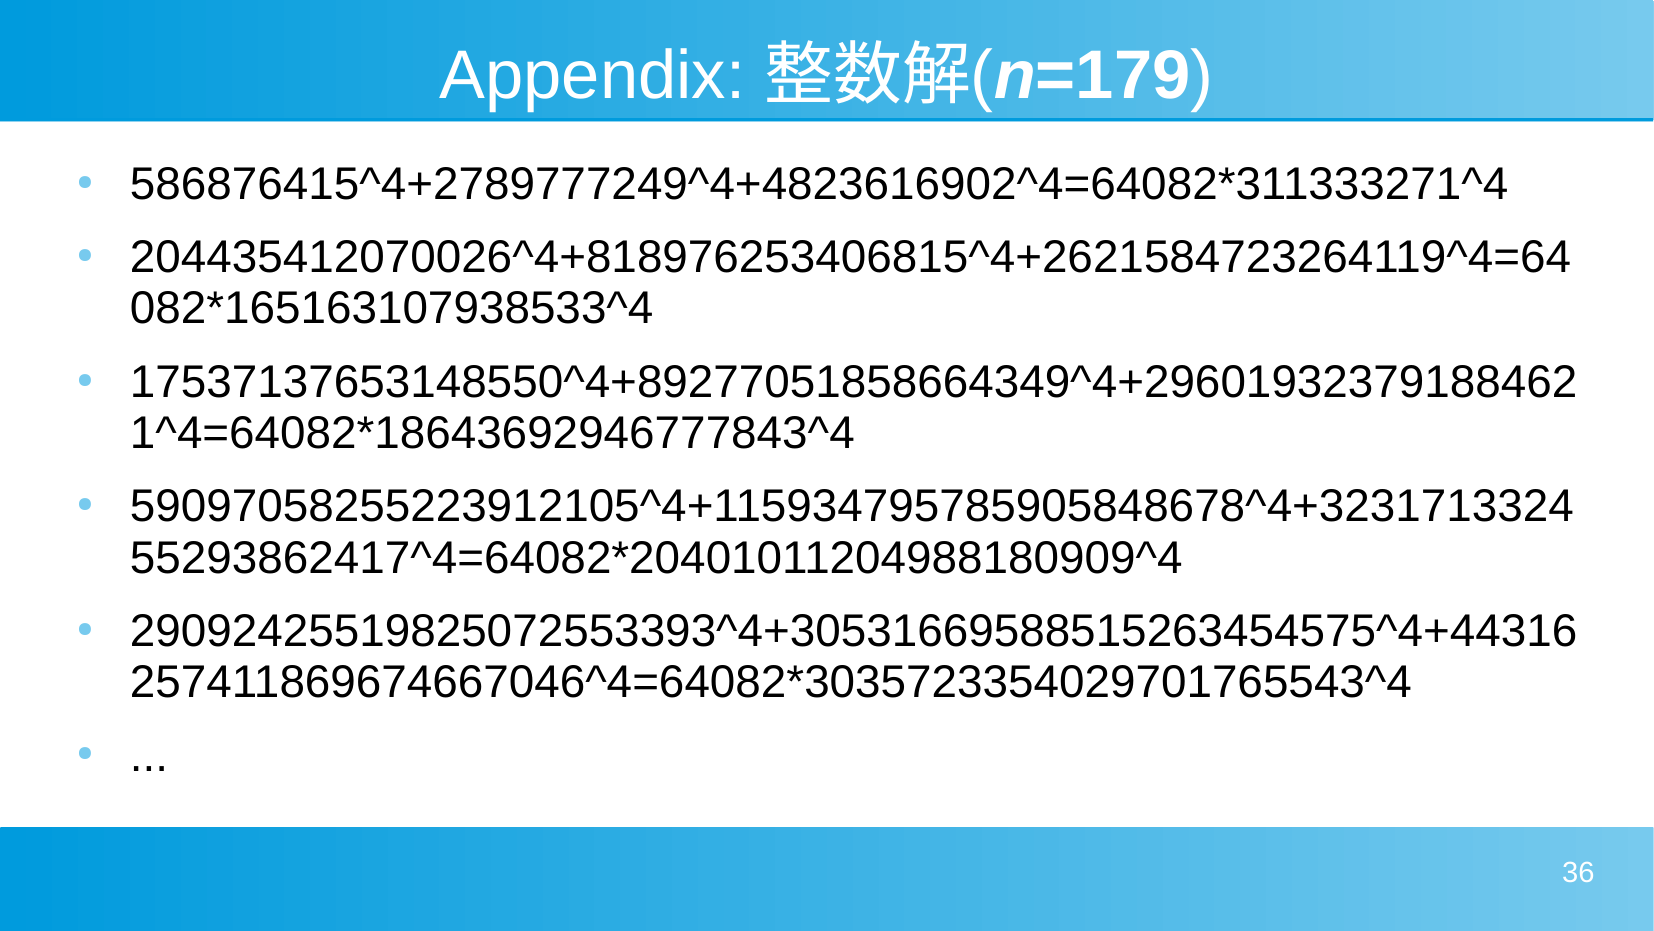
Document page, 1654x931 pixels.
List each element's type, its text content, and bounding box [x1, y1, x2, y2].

title Appendix: 整数解(n=179) [59, 29, 1595, 108]
list 586876415^4+2789777249^4+4823616902^4=64082*311333271^4 204435412070026^4+818976253406815^4+2621584723264119^4=64082*165163107938533^4 17537137653148550^4+89277051858664349^4+296019323791884621^4=64082*18643692946777843^4 59097058255223912105^4+115934795785905848678^4+323171332455293862417^4=64082*20401011204988180909^4 29092425519825072553393^4+30531669588515263454575^4+44316257411869674667046^4=64082*3035723354029701765543^4 ... [59, 121, 1595, 798]
